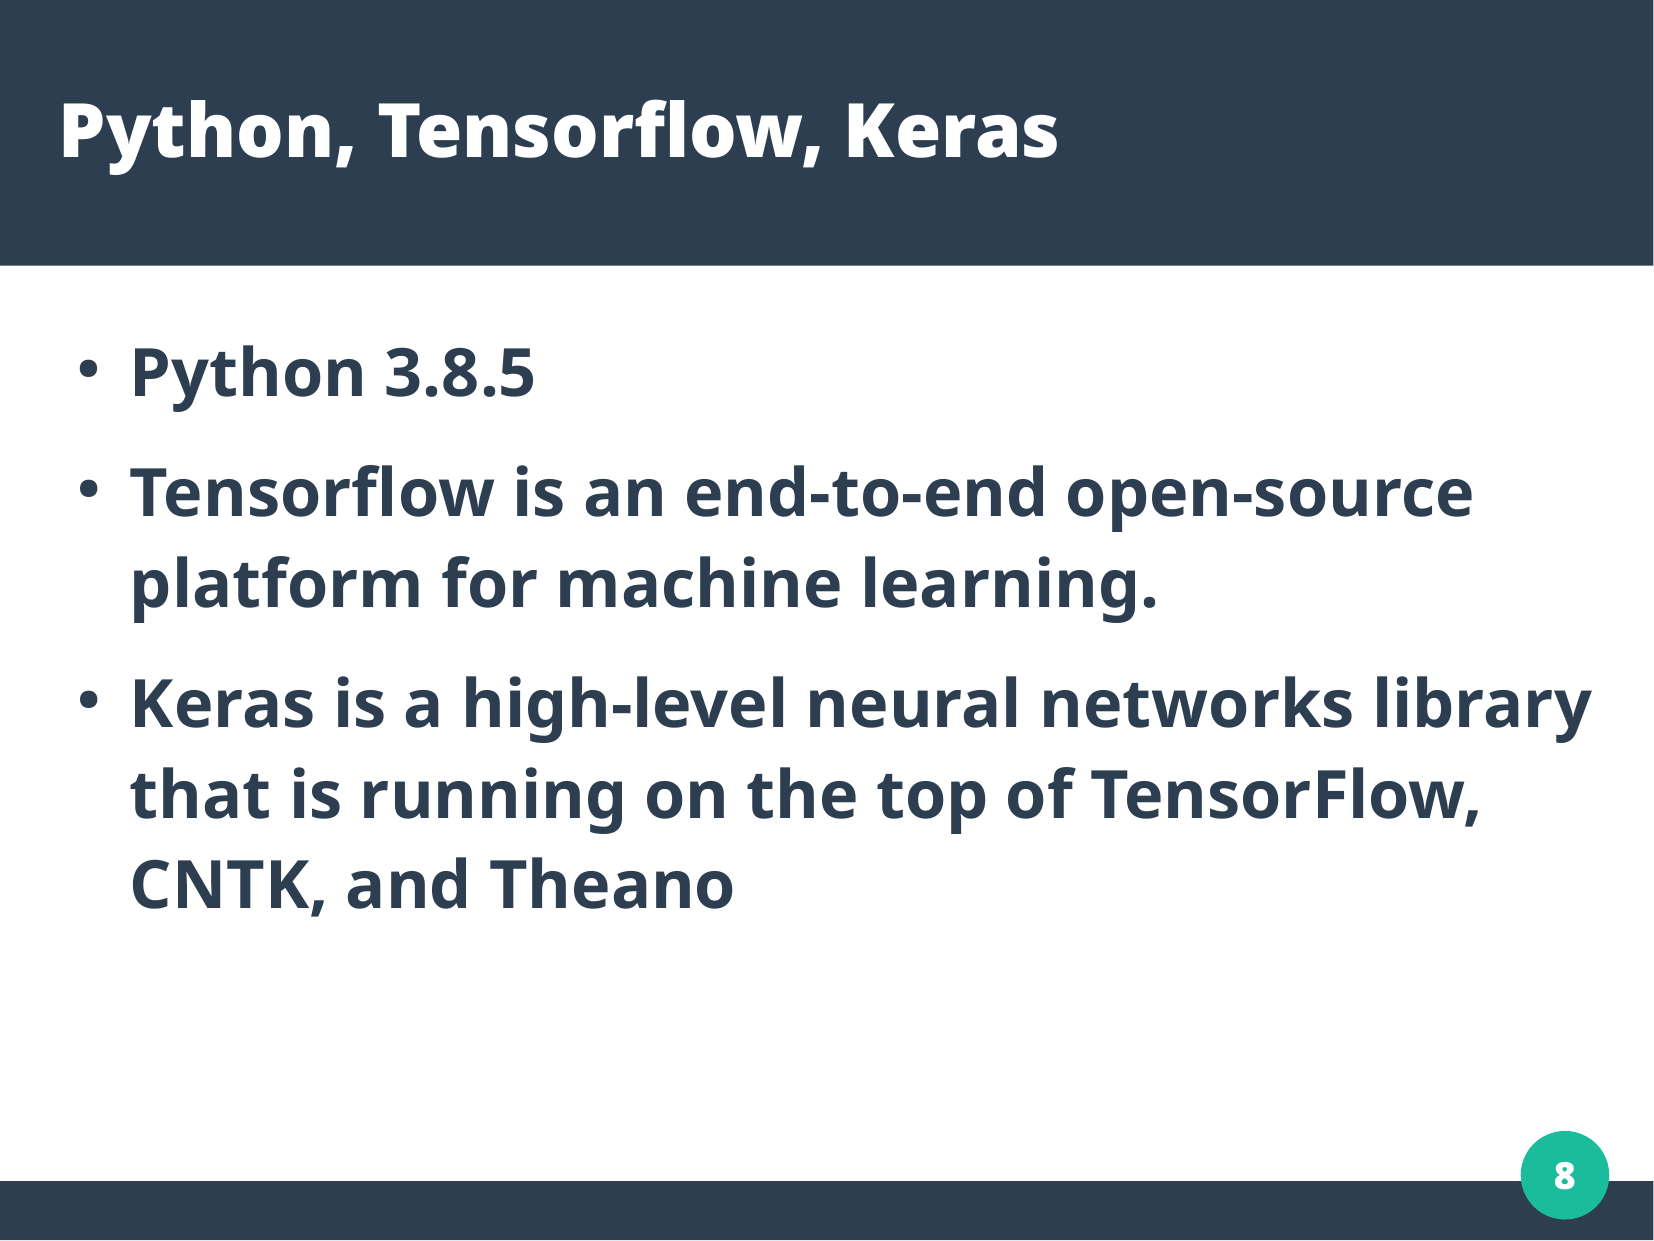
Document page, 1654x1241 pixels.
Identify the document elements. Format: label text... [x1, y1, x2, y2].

list Python 3.8.5 Tensorflow is an end-to-end open-source platform for machine learning. Keras is a high-level neural networks library that is running on the top of TensorFlow, CNTK, and Theano [58, 324, 1595, 1152]
title Python, Tensorflow, Keras [59, 49, 1595, 207]
